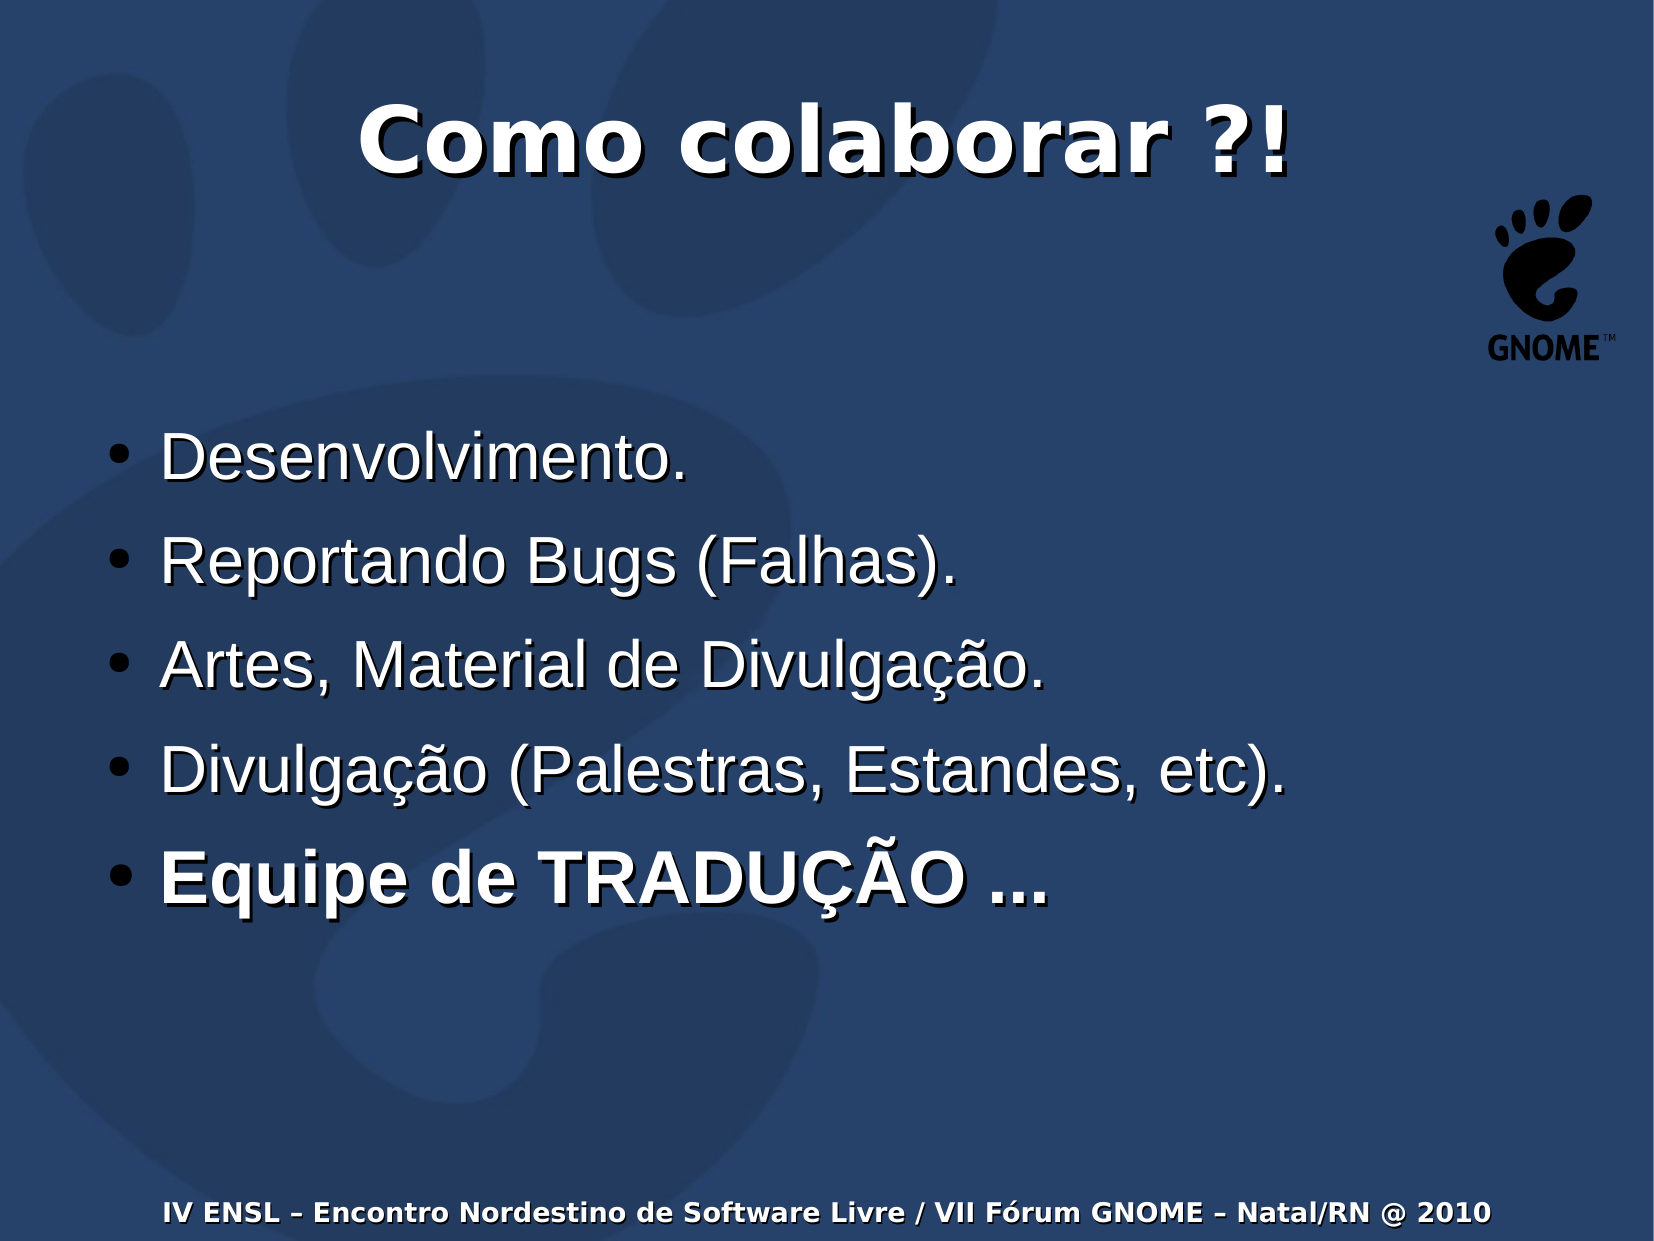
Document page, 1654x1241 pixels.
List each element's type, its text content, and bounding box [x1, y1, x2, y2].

list Desenvolvimento. Reportando Bugs (Falhas). Artes, Material de Divulgação. Divulgação (Palestras, Estandes, etc). Equipe de TRADUÇÃO ... [88, 418, 1577, 1145]
picture [0, 0, 1654, 1145]
title IV ENSL – Encontro Nordestino de Software Livre / VII Fórum GNOME – Natal/RN @ 2010 [0, 1145, 1654, 1241]
title Como colaborar ?! [82, 0, 1571, 302]
